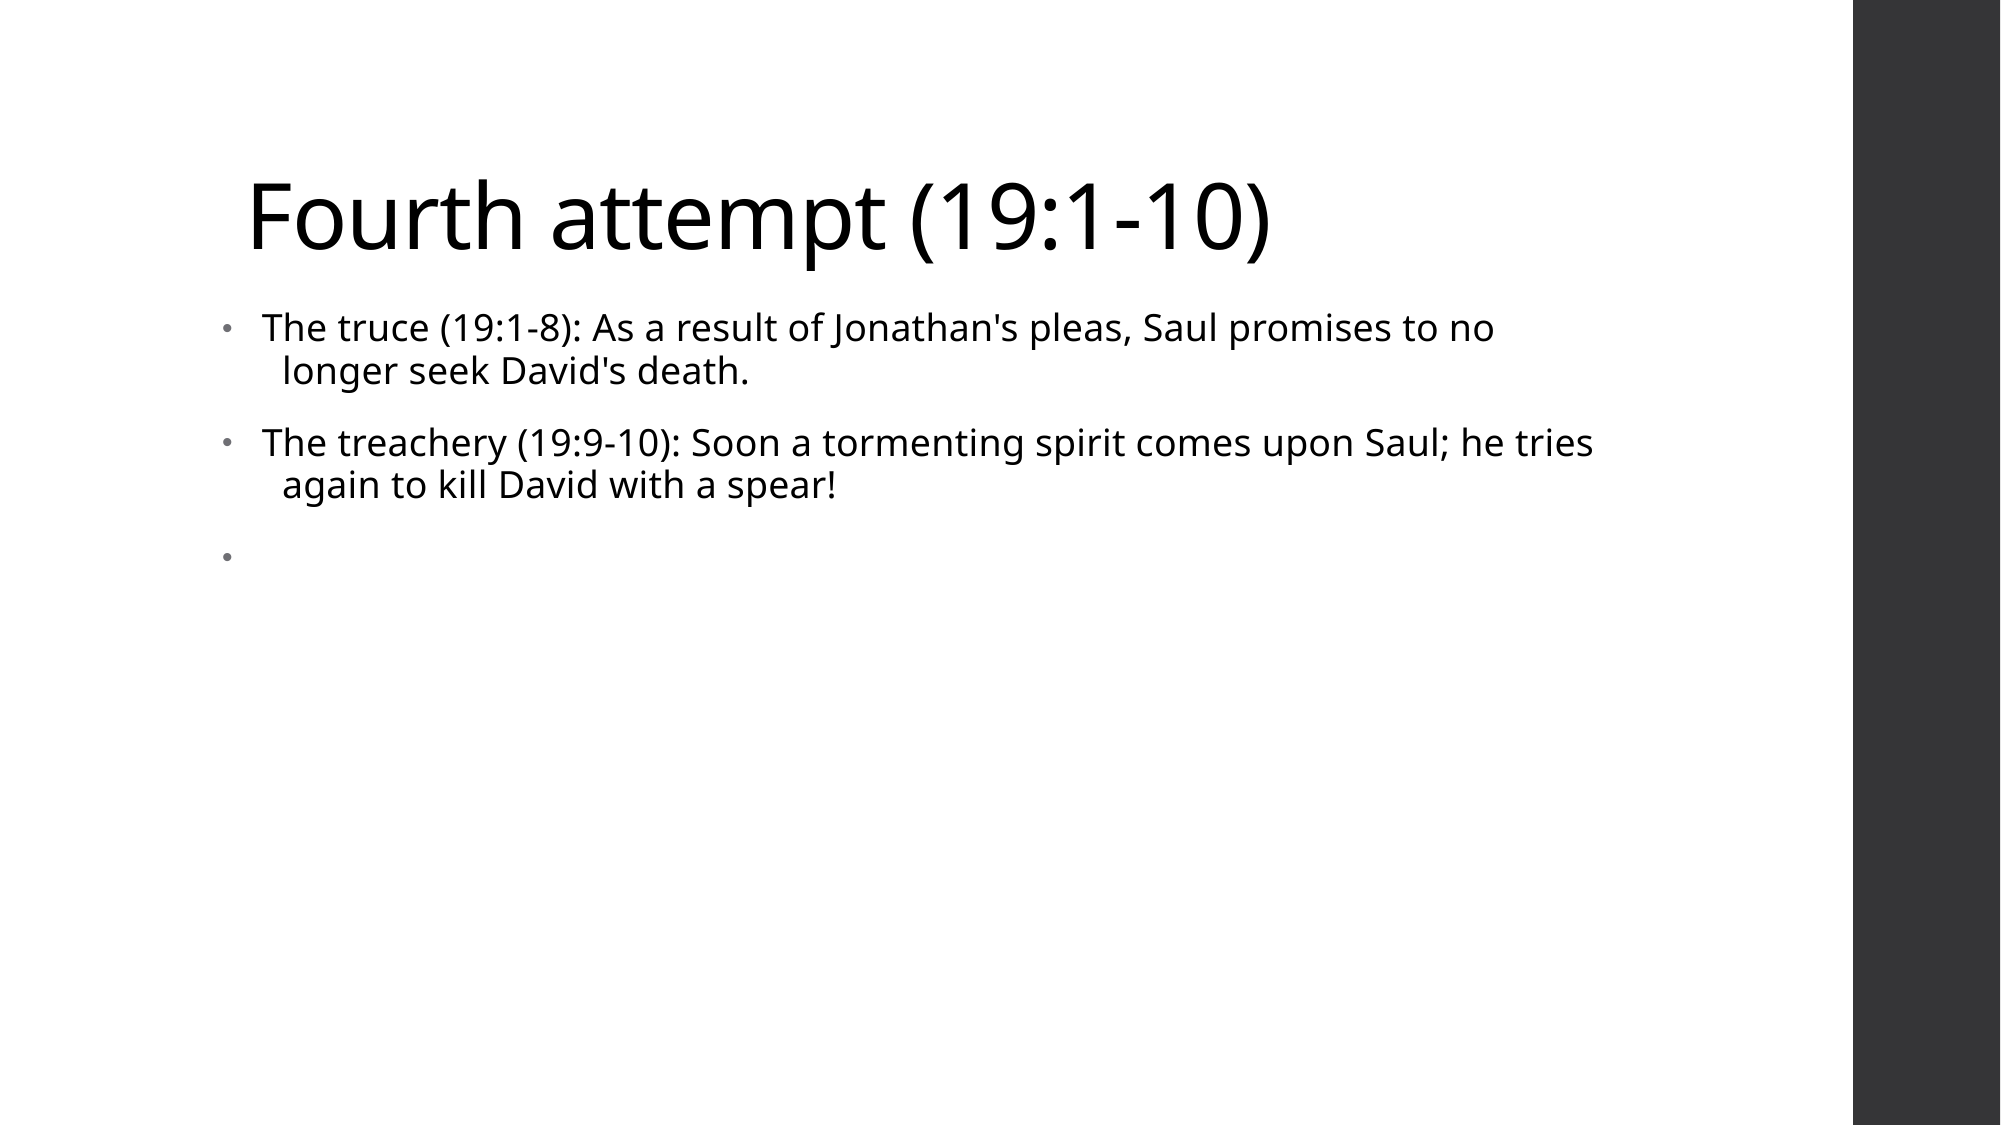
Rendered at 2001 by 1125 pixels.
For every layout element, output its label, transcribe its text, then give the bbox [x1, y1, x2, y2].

list The truce (19:1-8): As a result of Jonathan's pleas, Saul promises to no longer seek David's death. The treachery (19:9-10): Soon a tormenting spirit comes upon Saul; he tries again to kill David with a spear! [206, 299, 1617, 1014]
title Fourth attempt (19:1-10) [206, 60, 1797, 278]
